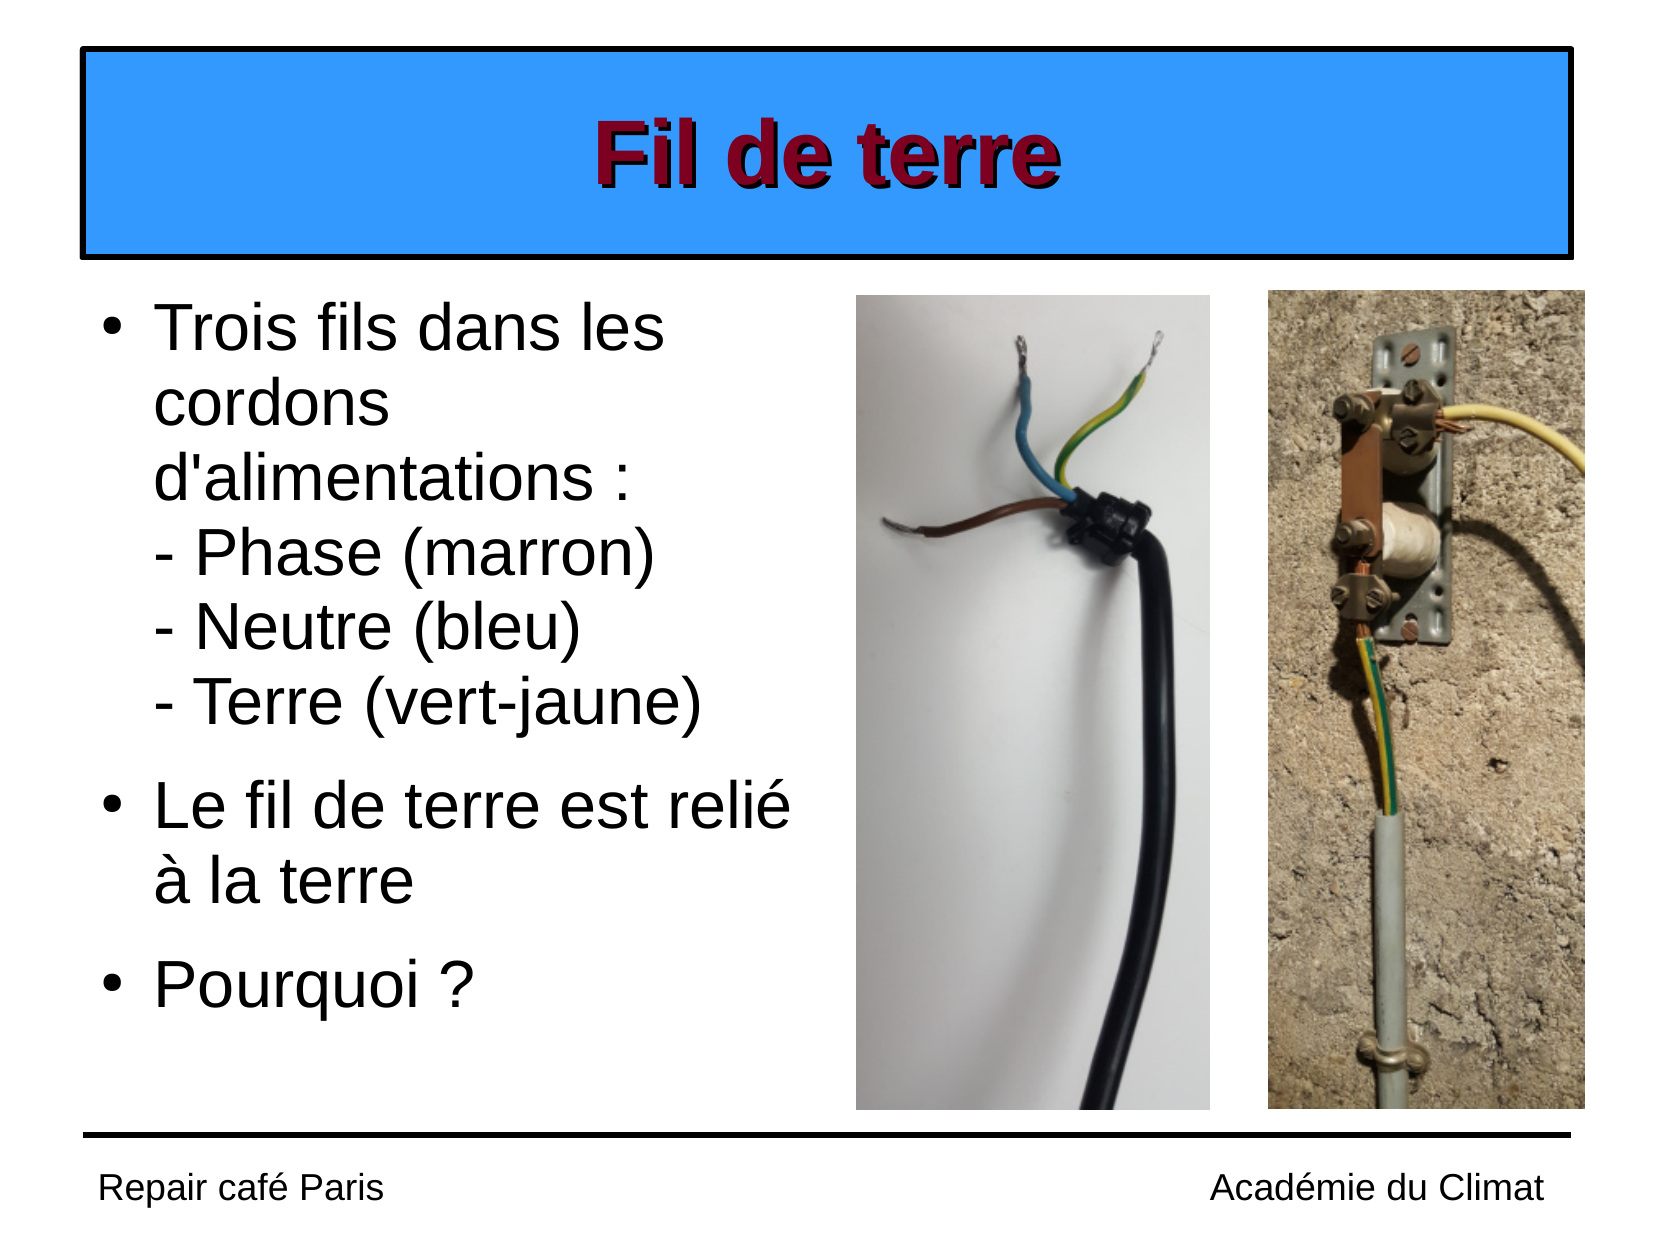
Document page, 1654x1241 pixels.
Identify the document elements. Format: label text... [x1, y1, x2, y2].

text_box Repair café Paris Académie du Climat [82, 1158, 1571, 1216]
picture [856, 295, 1210, 1110]
picture [1268, 290, 1585, 1109]
list Trois fils dans les cordons d'alimentations : - Phase (marron) - Neutre (bleu) - Terre (vert-jaune) Le fil de terre est relié à la terre Pourquoi ? [82, 290, 809, 1109]
title Fil de terre [82, 49, 1571, 257]
